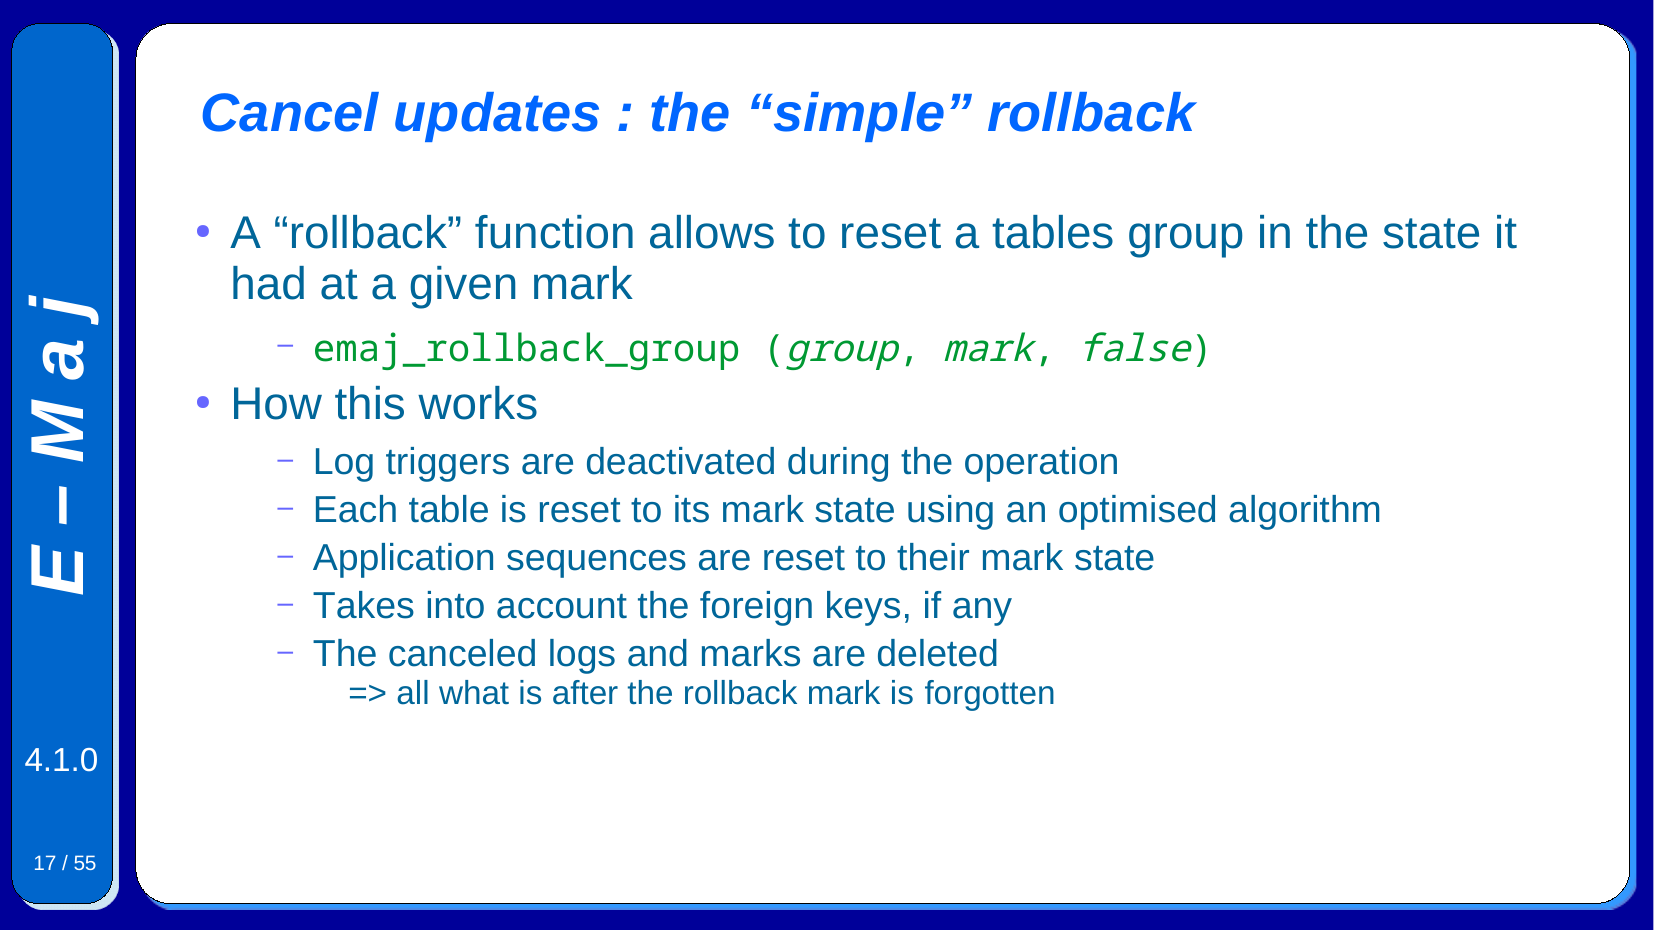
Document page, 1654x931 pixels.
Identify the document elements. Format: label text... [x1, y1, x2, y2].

title Cancel updates : the “simple” rollback [200, 34, 1575, 191]
list A “rollback” function allows to reset a tables group in the state it had at a given mark emaj_rollback_group (group, mark, false) How this works Log triggers are deactivated during the operation Each table is reset to its mark state using an optimised algorithm Application sequences are reset to their mark state Takes into account the foreign keys, if any The canceled logs and marks are deleted => all what is after the rollback mark is forgotten [177, 206, 1587, 827]
